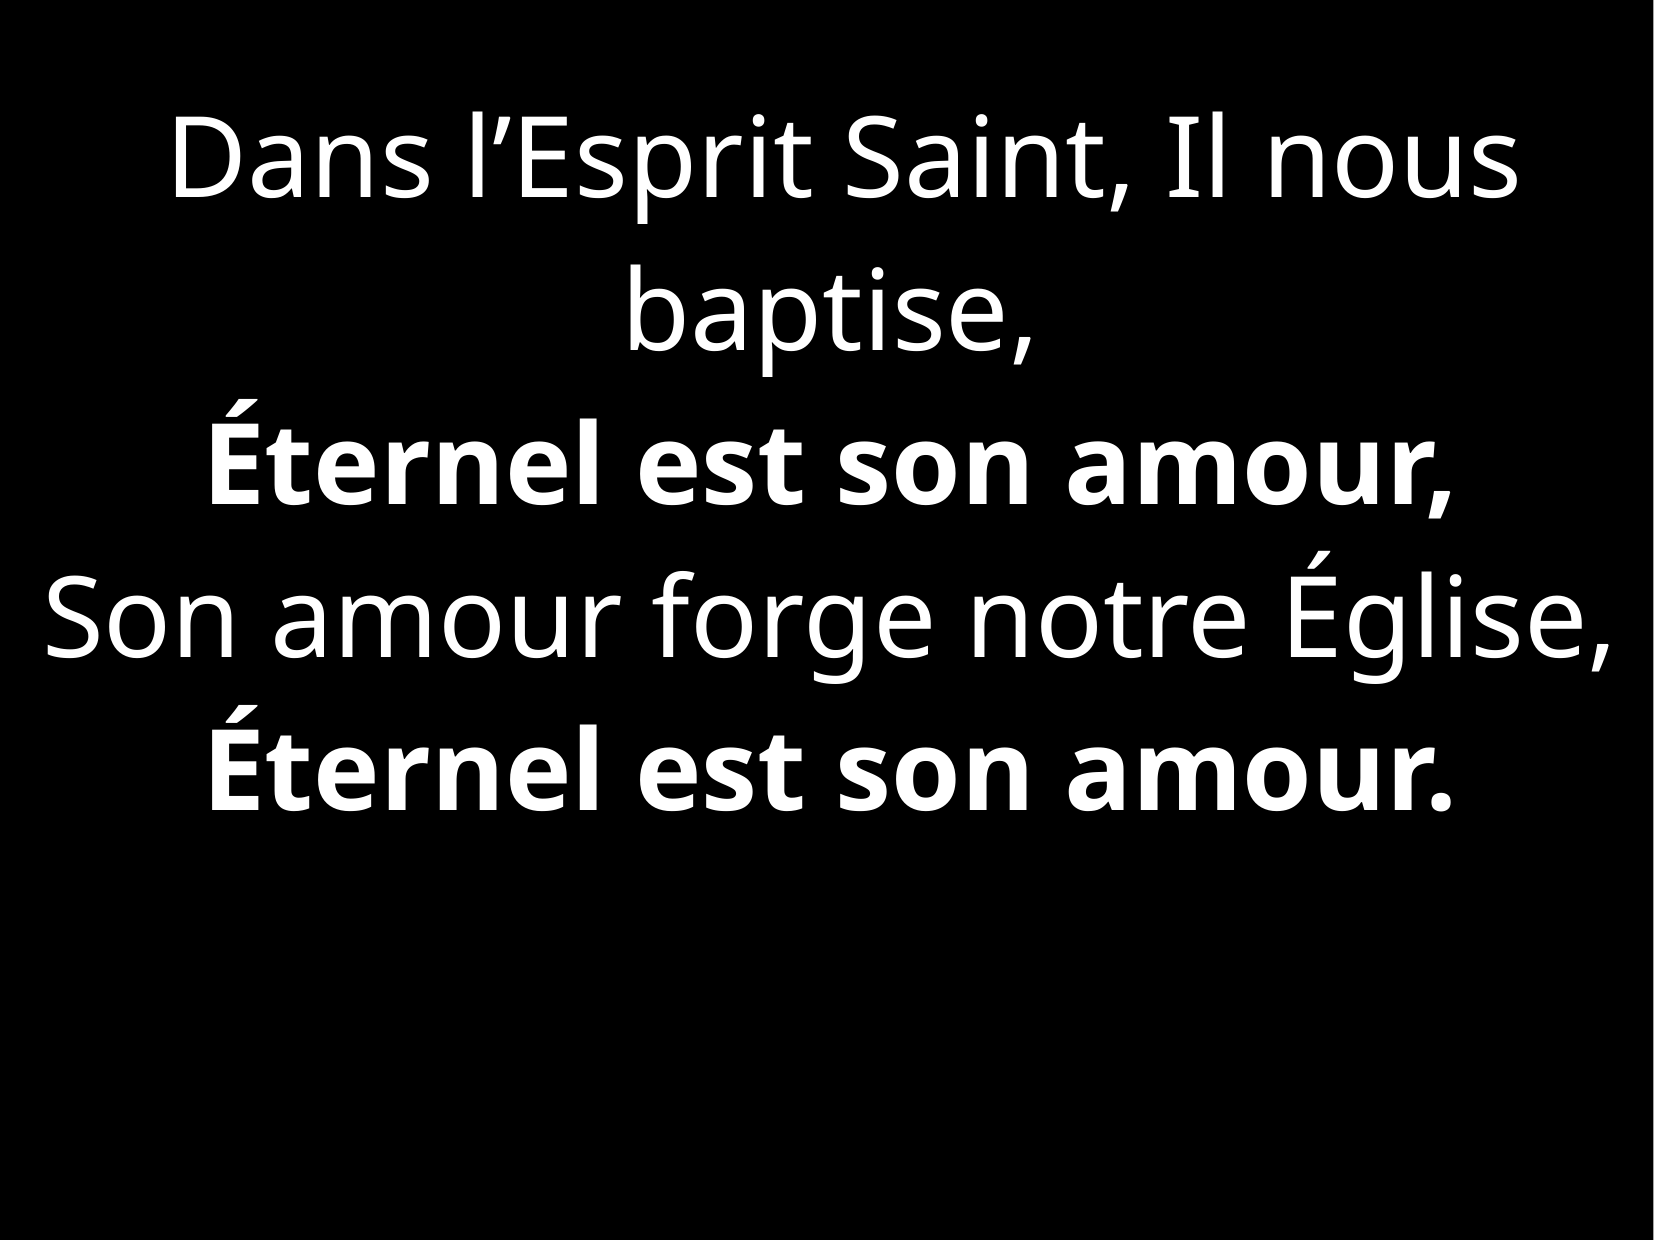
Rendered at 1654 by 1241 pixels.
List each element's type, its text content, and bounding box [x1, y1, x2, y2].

subtitle Dans l’Esprit Saint, Il nous baptise, Éternel est son amour, Son amour forge notre Église, Éternel est son amour. [21, 0, 1640, 1241]
